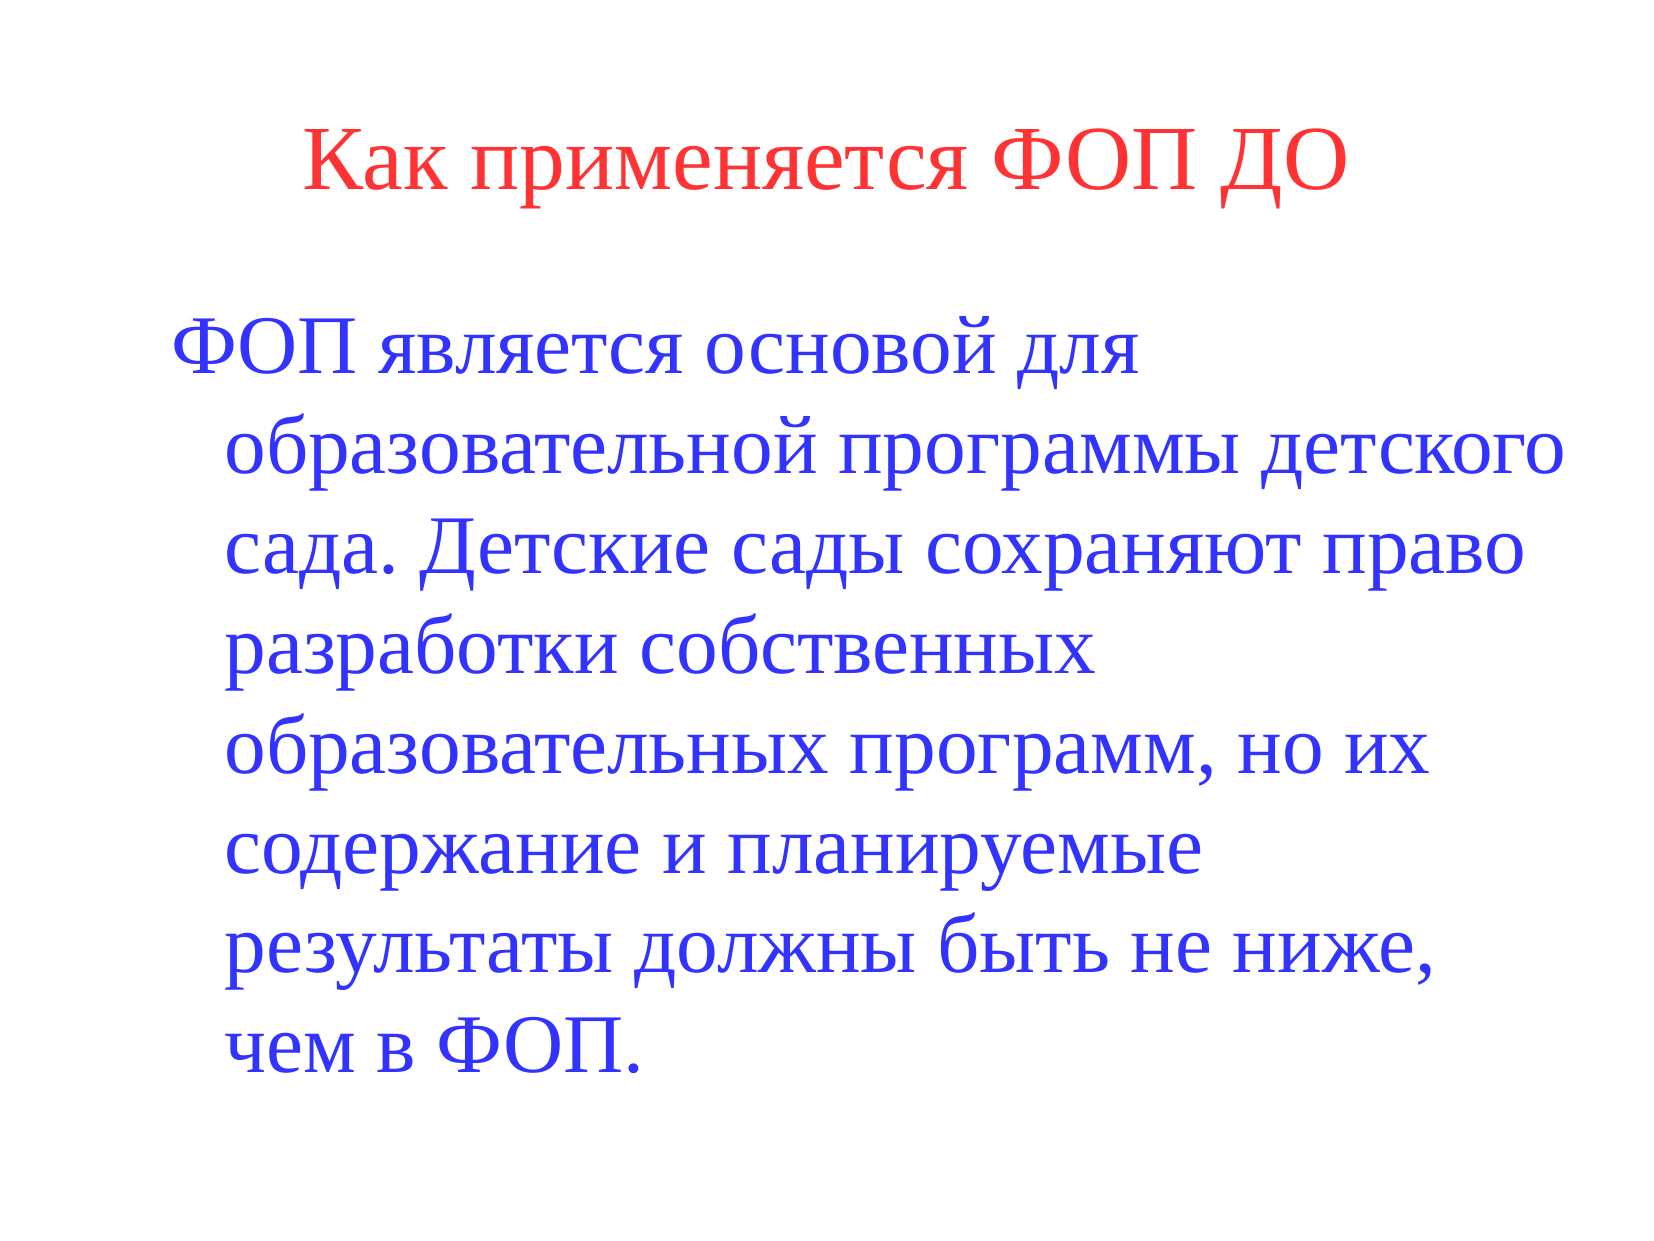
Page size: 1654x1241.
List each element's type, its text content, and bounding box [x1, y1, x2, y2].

title Как применяется ФОП ДО [82, 49, 1571, 257]
list ФОП является основой для образовательной программы детского сада. Детские сады сохраняют право разработки собственных образовательных программ, но их содержание и планируемые результаты должны быть не ниже, чем в ФОП. [82, 290, 1571, 1109]
